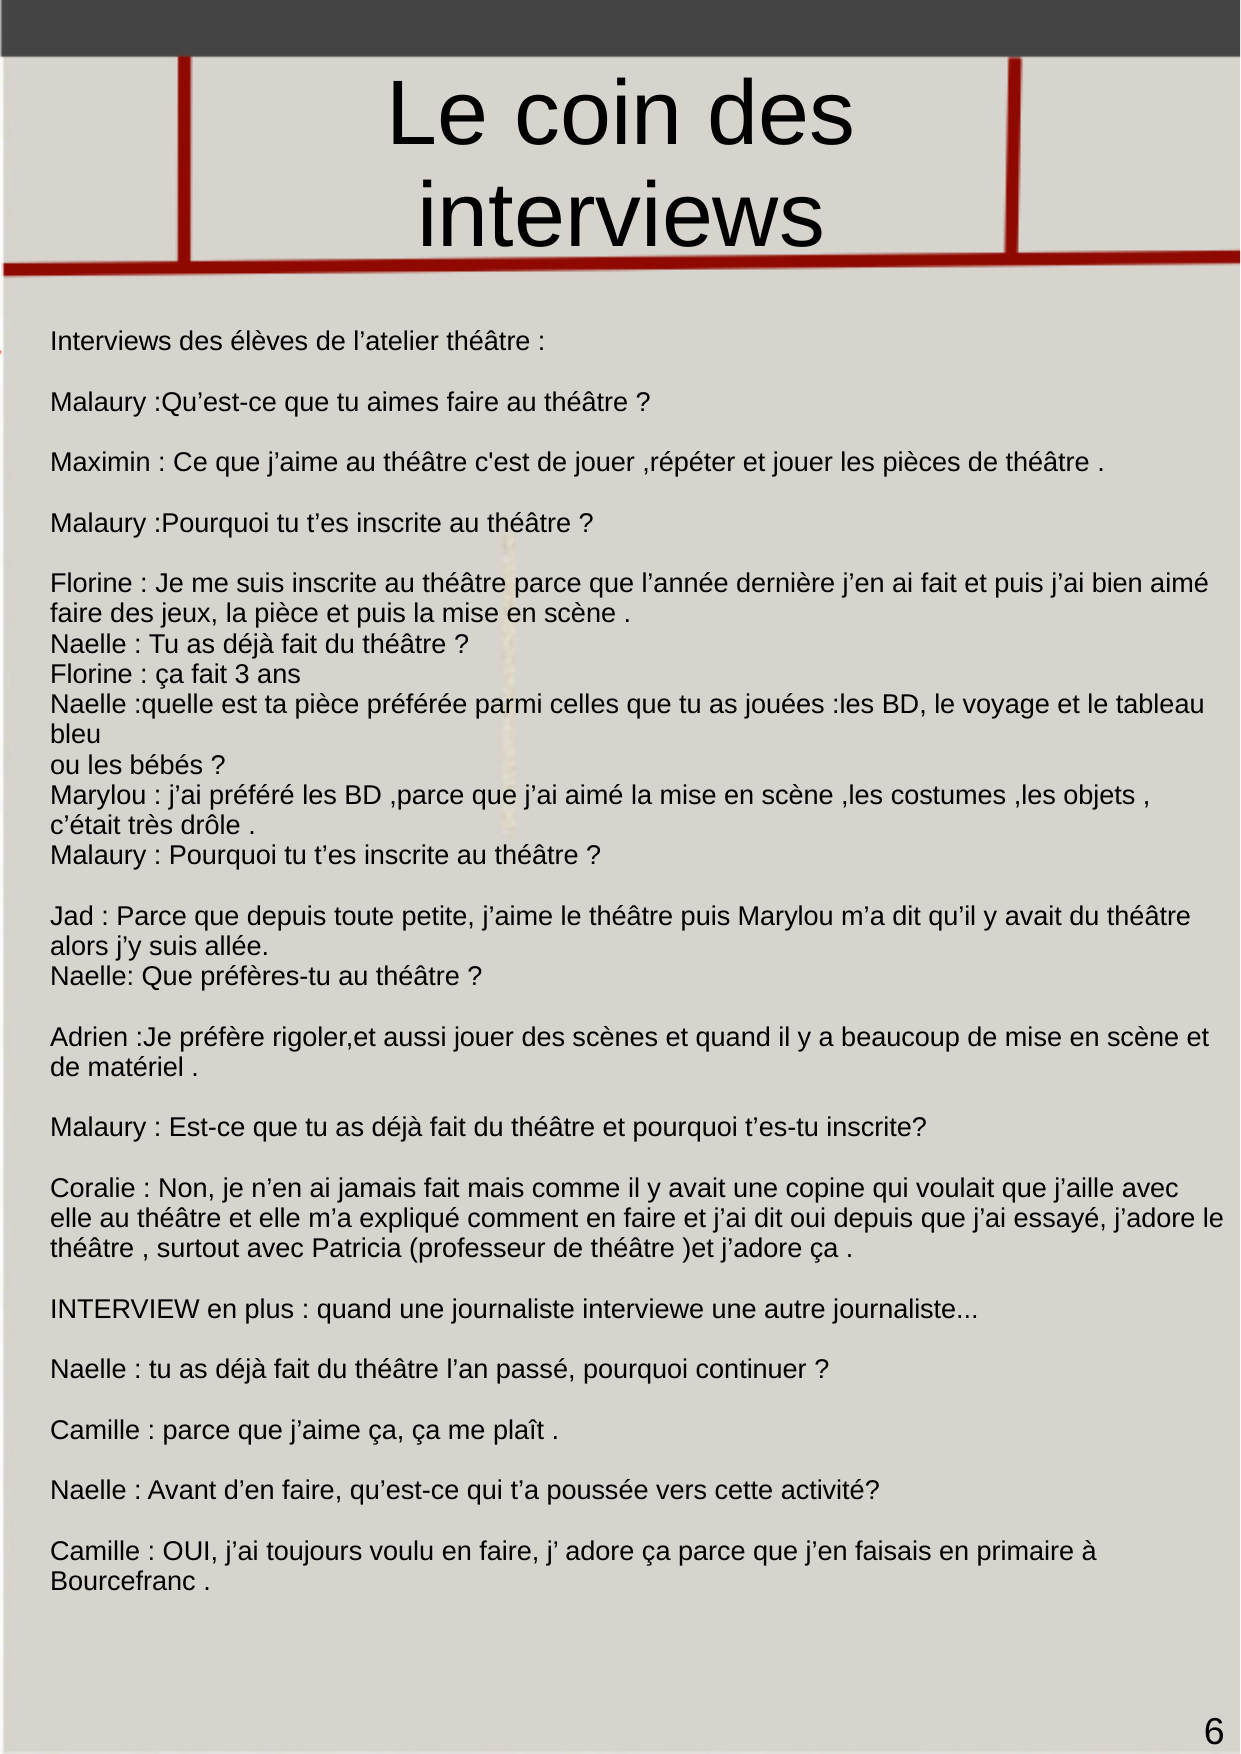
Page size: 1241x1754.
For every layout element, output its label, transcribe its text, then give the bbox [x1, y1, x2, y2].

text_box Interviews des élèves de l’atelier théâtre : Malaury :Qu’est-ce que tu aimes faire au théâtre ? Maximin : Ce que j’aime au théâtre c'est de jouer ,répéter et jouer les pièces de théâtre . Malaury :Pourquoi tu t’es inscrite au théâtre ? Florine : Je me suis inscrite au théâtre parce que l’année dernière j’en ai fait et puis j’ai bien aimé faire des jeux, la pièce et puis la mise en scène . Naelle : Tu as déjà fait du théâtre ? Florine : ça fait 3 ans Naelle :quelle est ta pièce préférée parmi celles que tu as jouées :les BD, le voyage et le tableau bleu ou les bébés ? Marylou : j’ai préféré les BD ,parce que j’ai aimé la mise en scène ,les costumes ,les objets , c’était très drôle . Malaury : Pourquoi tu t’es inscrite au théâtre ? Jad : Parce que depuis toute petite, j’aime le théâtre puis Marylou m’a dit qu’il y avait du théâtre alors j’y suis allée. Naelle: Que préfères-tu au théâtre ? Adrien :Je préfère rigoler,et aussi jouer des scènes et quand il y a beaucoup de mise en scène et de matériel . Malaury : Est-ce que tu as déjà fait du théâtre et pourquoi t’es-tu inscrite? Coralie : Non, je n’en ai jamais fait mais comme il y avait une copine qui voulait que j’aille avec elle au théâtre et elle m’a expliqué comment en faire et j’ai dit oui depuis que j’ai essayé, j’adore le théâtre , surtout avec Patricia (professeur de théâtre )et j’adore ça . INTERVIEW en plus : quand une journaliste interviewe une autre journaliste... Naelle : tu as déjà fait du théâtre l’an passé, pourquoi continuer ? Camille : parce que j’aime ça, ça me plaît . Naelle : Avant d’en faire, qu’est-ce qui t’a poussée vers cette activité? Camille : OUI, j’ai toujours voulu en faire, j’ adore ça parce que j’en faisais en primaire à Bourcefranc . [35, 318, 1240, 1754]
picture [1182, 0, 1241, 1703]
title Le coin des interviews [62, 0, 1182, 318]
text_box 6 [1189, 1703, 1241, 1754]
picture [0, 0, 62, 1754]
